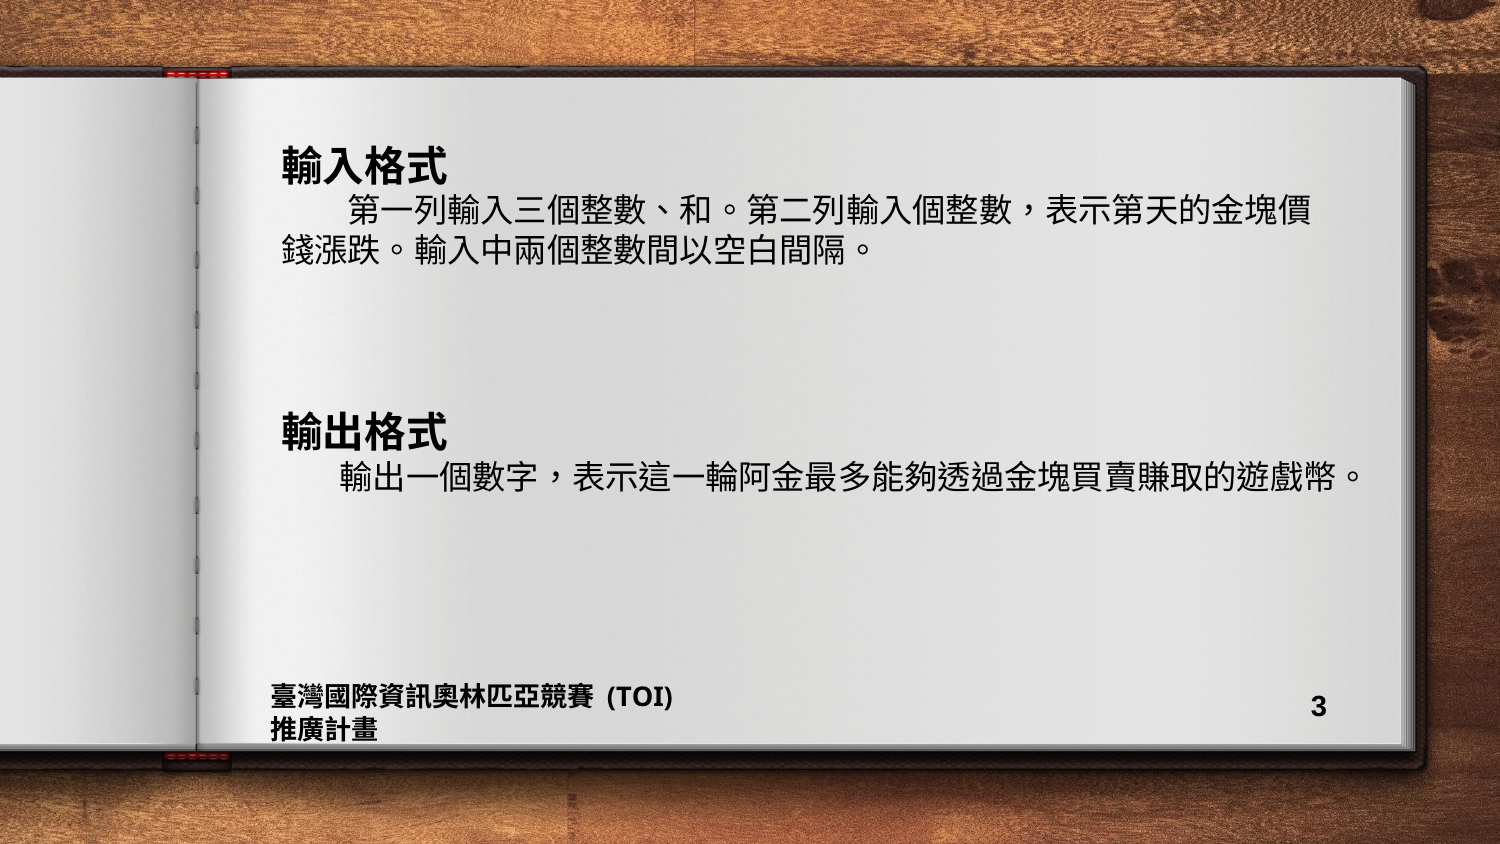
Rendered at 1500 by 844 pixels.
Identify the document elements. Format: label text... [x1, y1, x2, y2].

text_box 3 [1295, 672, 1386, 737]
text_box 輸出格式 輸出一個數字，表示這一輪阿金最多能夠透過金塊買賣賺取的遊戲幣。 [266, 398, 1368, 590]
text_box 輸入格式 第一列輸入三個整數、和。第二列輸入個整數，表示第天的金塊價錢漲跌。輸入中兩個整數間以空白間隔。 [266, 132, 1356, 364]
